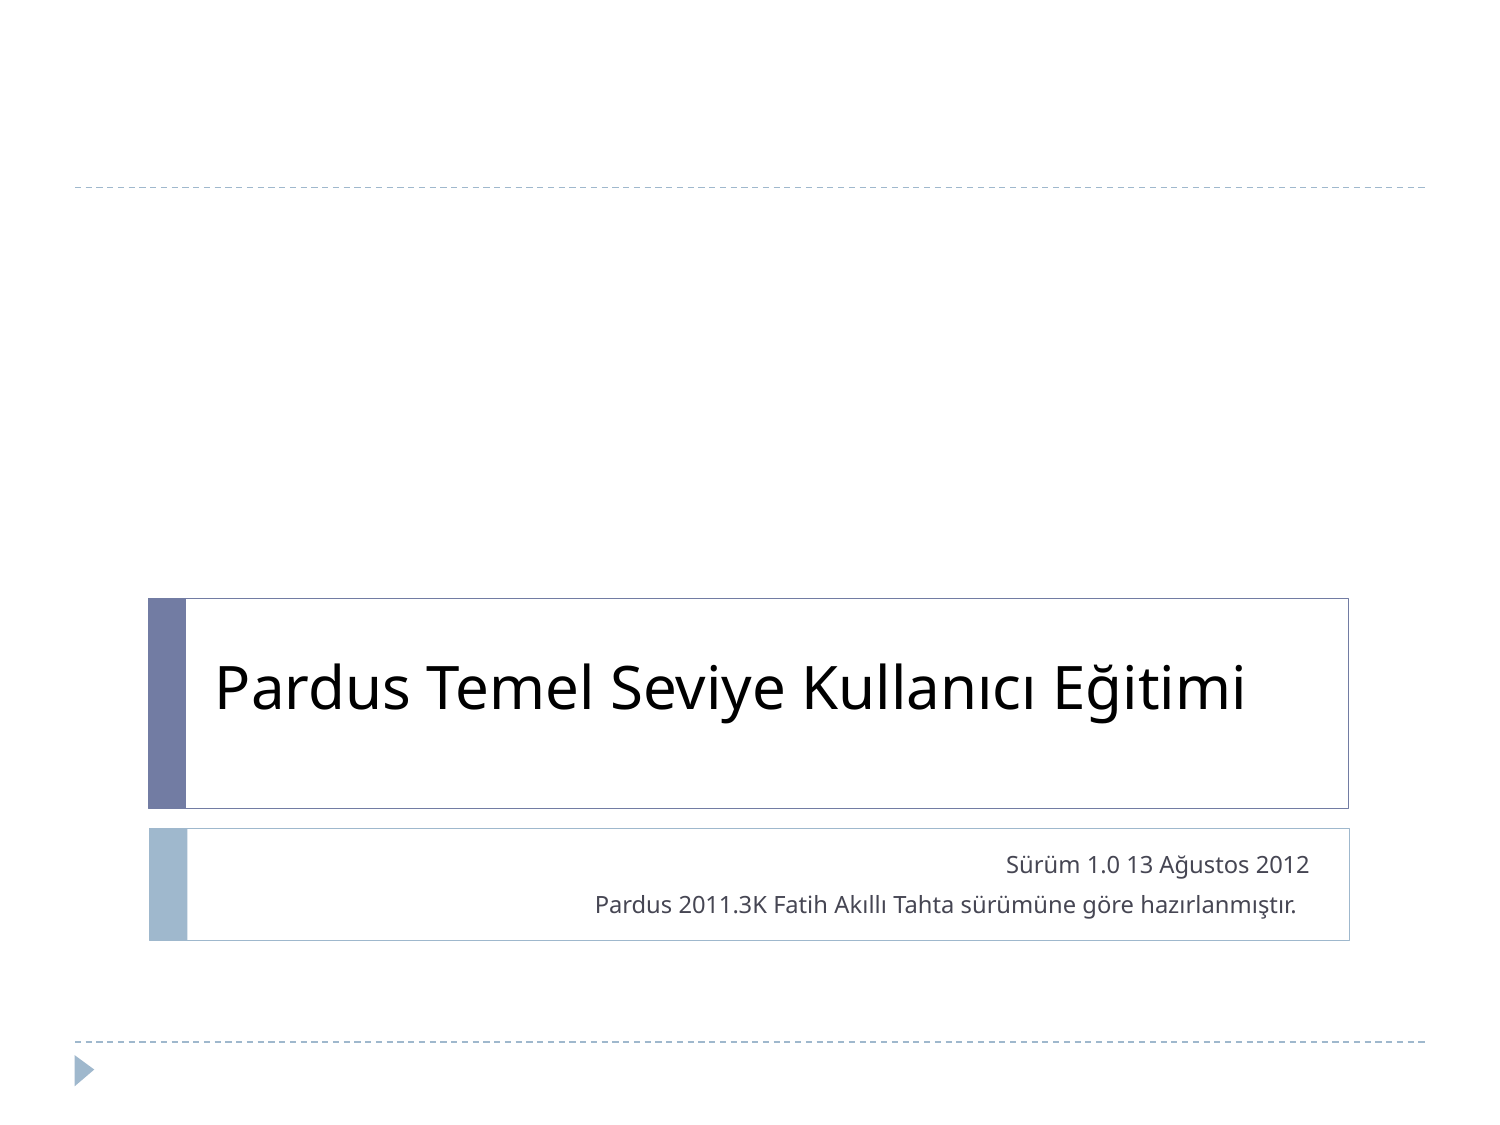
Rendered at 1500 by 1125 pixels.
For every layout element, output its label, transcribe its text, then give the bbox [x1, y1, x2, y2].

subtitle Sürüm 1.0 13 Ağustos 2012 Pardus 2011.3K Fatih Akıllı Tahta sürümüne göre hazırlanmıştır. [200, 840, 1325, 929]
title Pardus Temel Seviye Kullanıcı Eğitimi [200, 637, 1325, 800]
